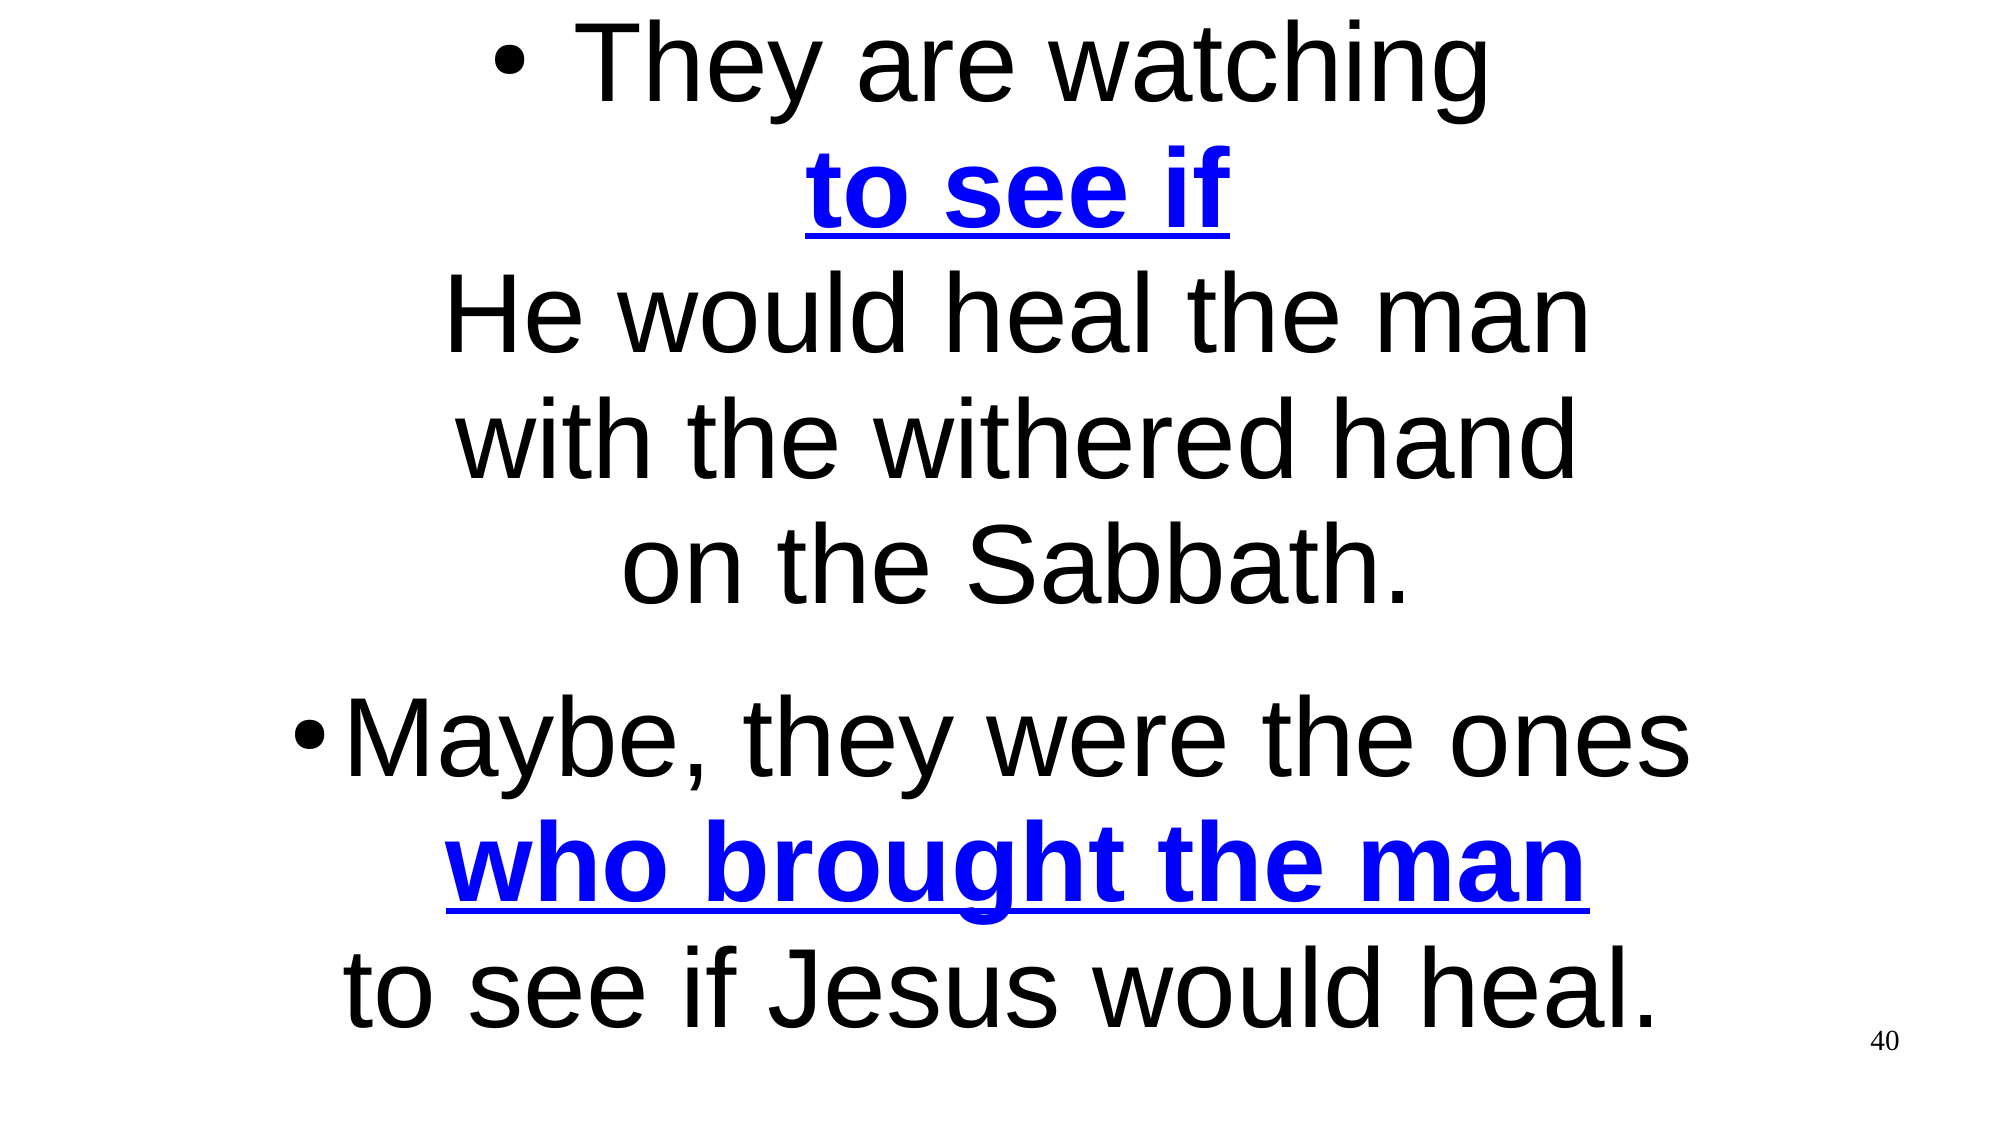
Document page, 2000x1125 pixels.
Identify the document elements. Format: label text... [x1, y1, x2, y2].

list They are watching to see if He would heal the man with the withered hand on the Sabbath. Maybe, they were the ones who brought the man to see if Jesus would heal. [0, 0, 1996, 1123]
